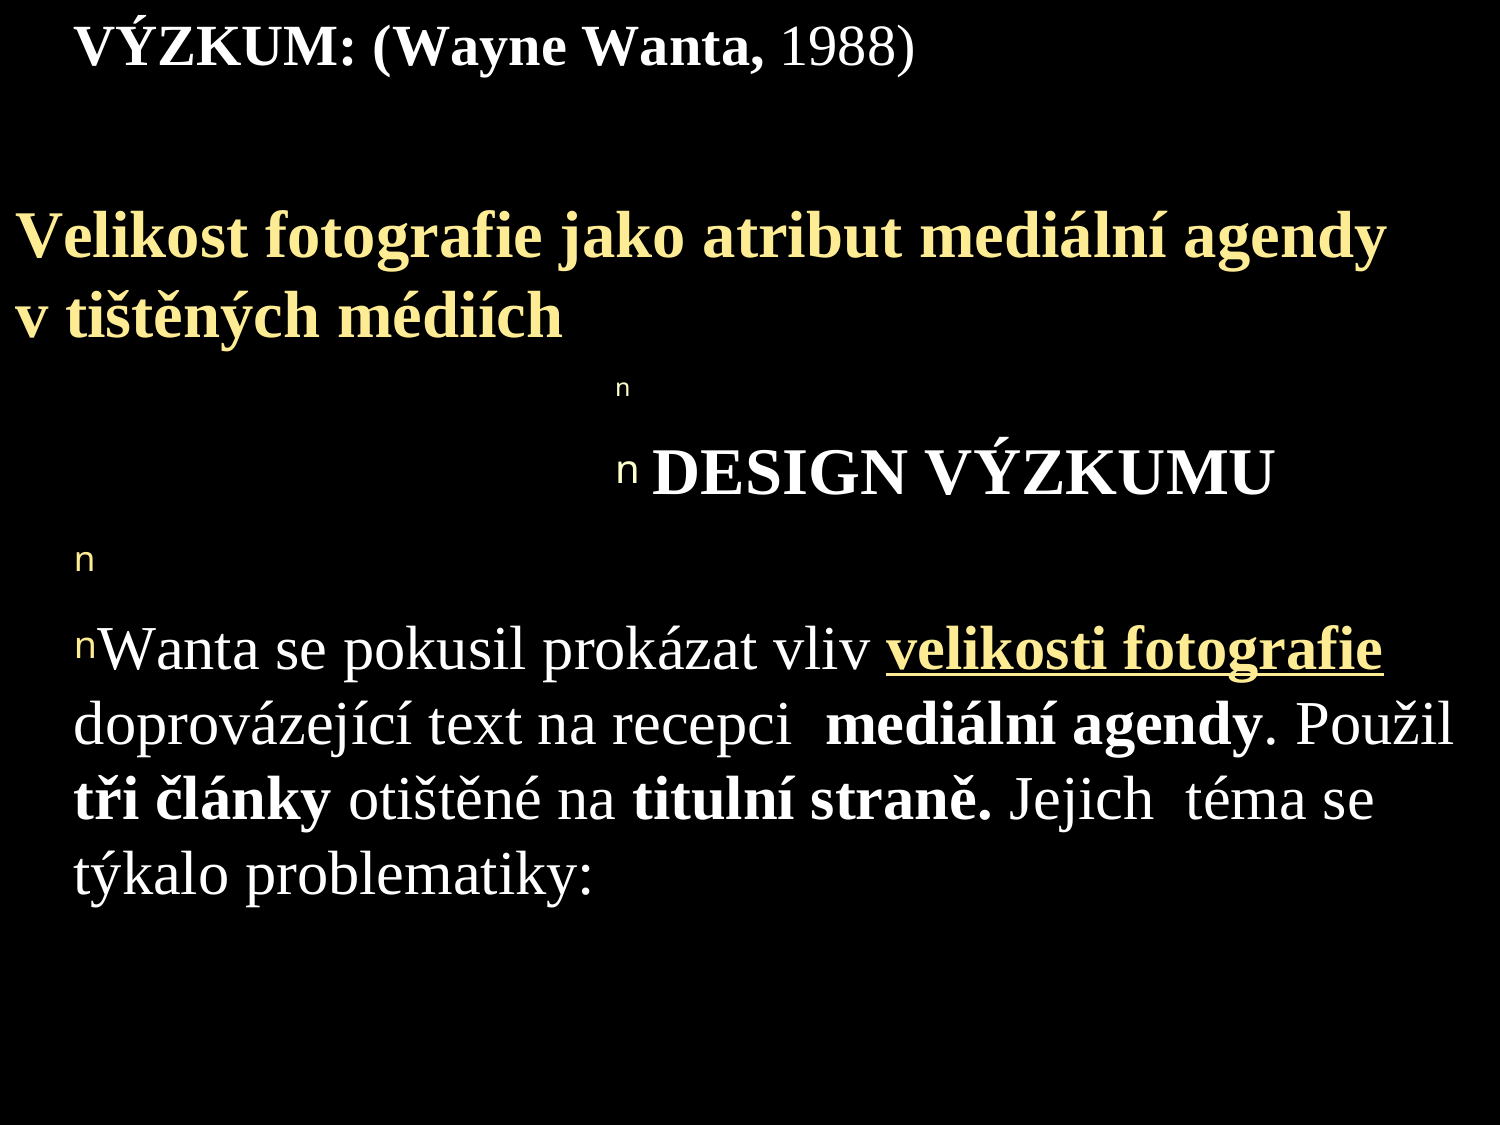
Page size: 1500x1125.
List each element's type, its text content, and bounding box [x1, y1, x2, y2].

list VÝZKUM: (Wayne Wanta, 1988) Velikost fotografie jako atribut mediální agendy v tištěných médiích DESIGN VÝZKUMU Wanta se pokusil prokázat vliv velikosti fotografie doprovázející text na recepci mediální agendy. Použil tři články otištěné na titulní straně. Jejich téma se týkalo problematiky: [0, 0, 1500, 1125]
